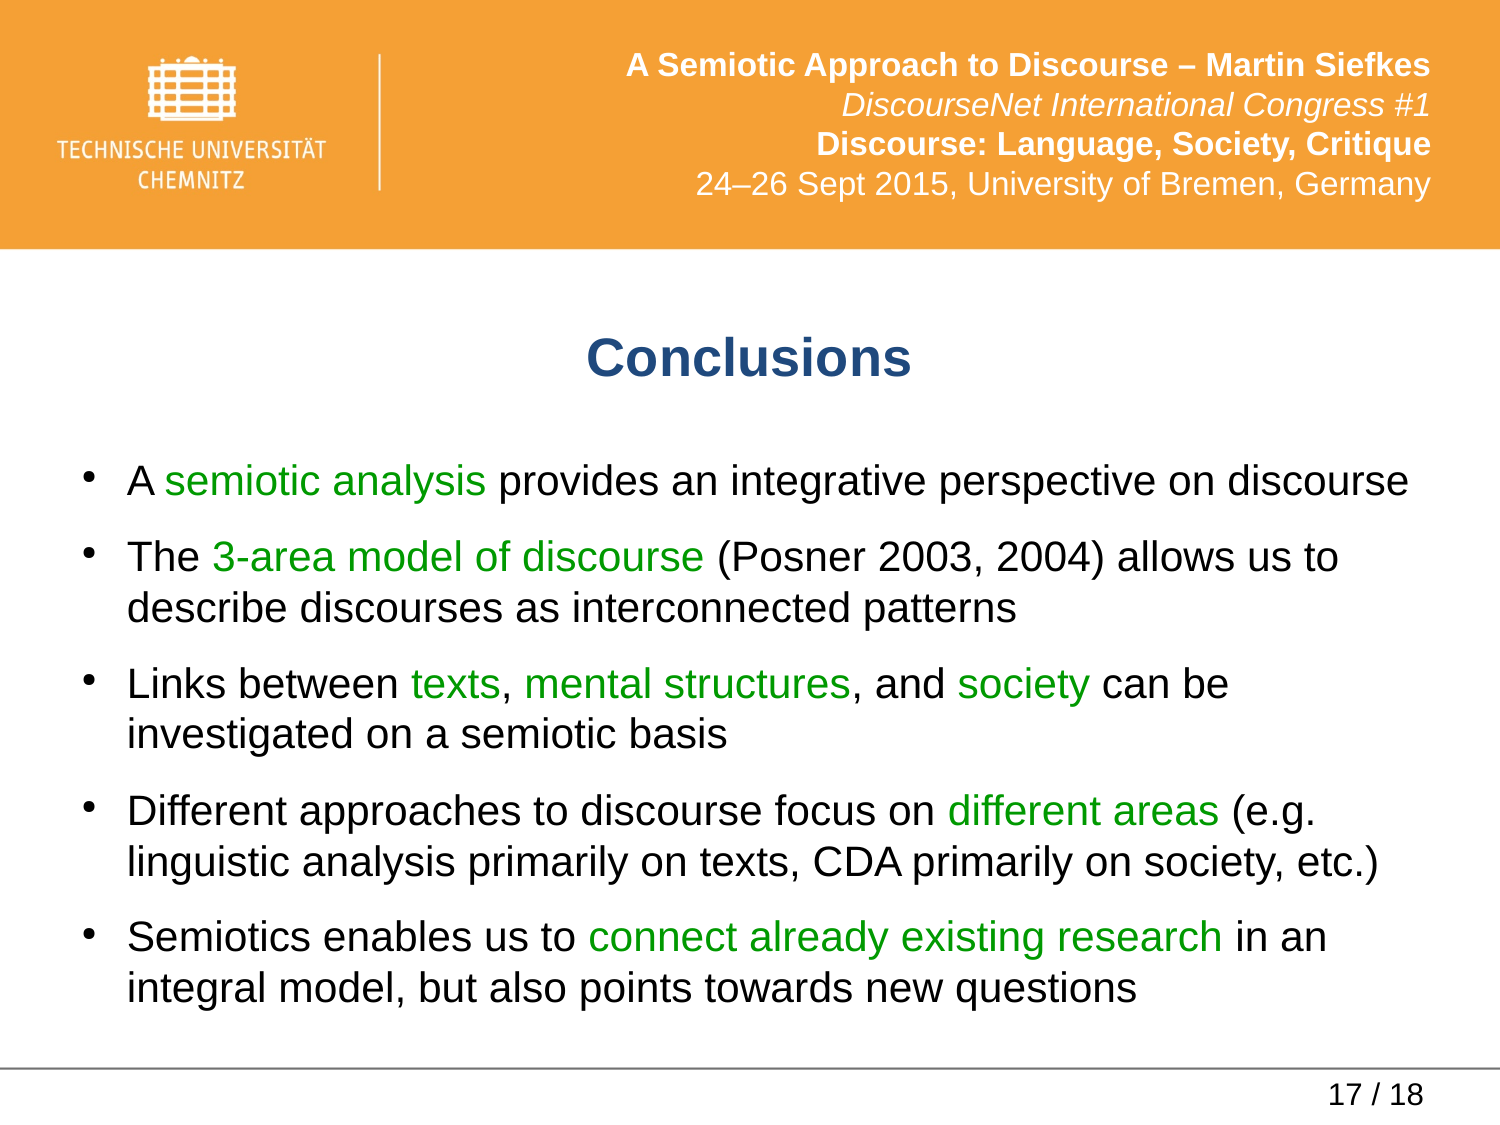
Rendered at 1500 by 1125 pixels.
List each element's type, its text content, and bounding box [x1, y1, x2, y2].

text_box <Foliennummer> / 18 [1211, 1069, 1500, 1120]
list A semiotic analysis provides an integrative perspective on discourse The 3-area model of discourse (Posner 2003, 2004) allows us to describe discourses as interconnected patterns Links between texts, mental structures, and society can be investigated on a semiotic basis Different approaches to discourse focus on different areas (e.g. linguistic analysis primarily on texts, CDA primarily on society, etc.) Semiotics enables us to connect already existing research in an integral model, but also points towards new questions [66, 452, 1417, 1020]
list [419, 45, 774, 197]
picture [0, 0, 1500, 1125]
text_box Conclusions [59, 314, 1441, 449]
